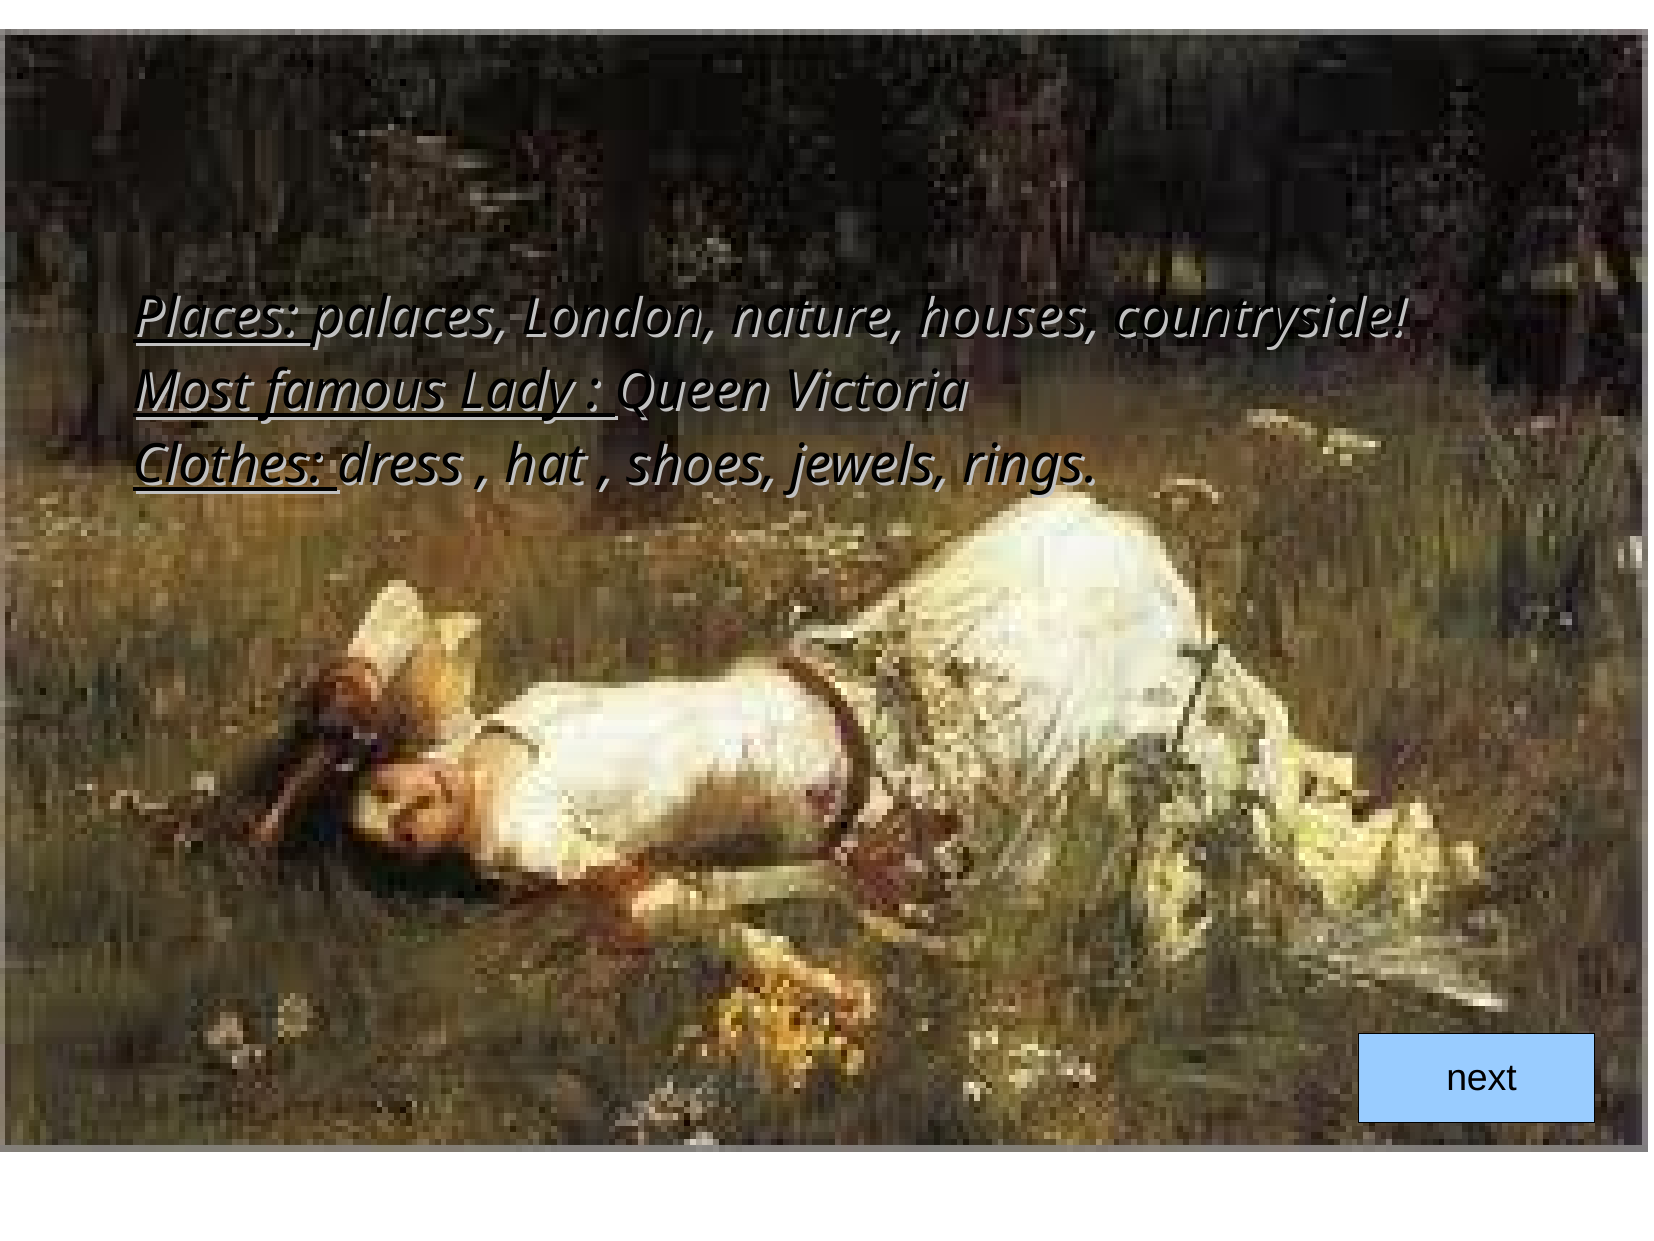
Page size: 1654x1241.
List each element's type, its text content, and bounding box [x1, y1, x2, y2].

text_box next [1358, 1033, 1595, 1123]
text_box Places: palaces, London, nature, houses, countryside! Most famous Lady : Queen Victoria Clothes: dress , hat , shoes, jewels, rings. [118, 92, 1447, 975]
picture [0, 29, 1648, 1152]
